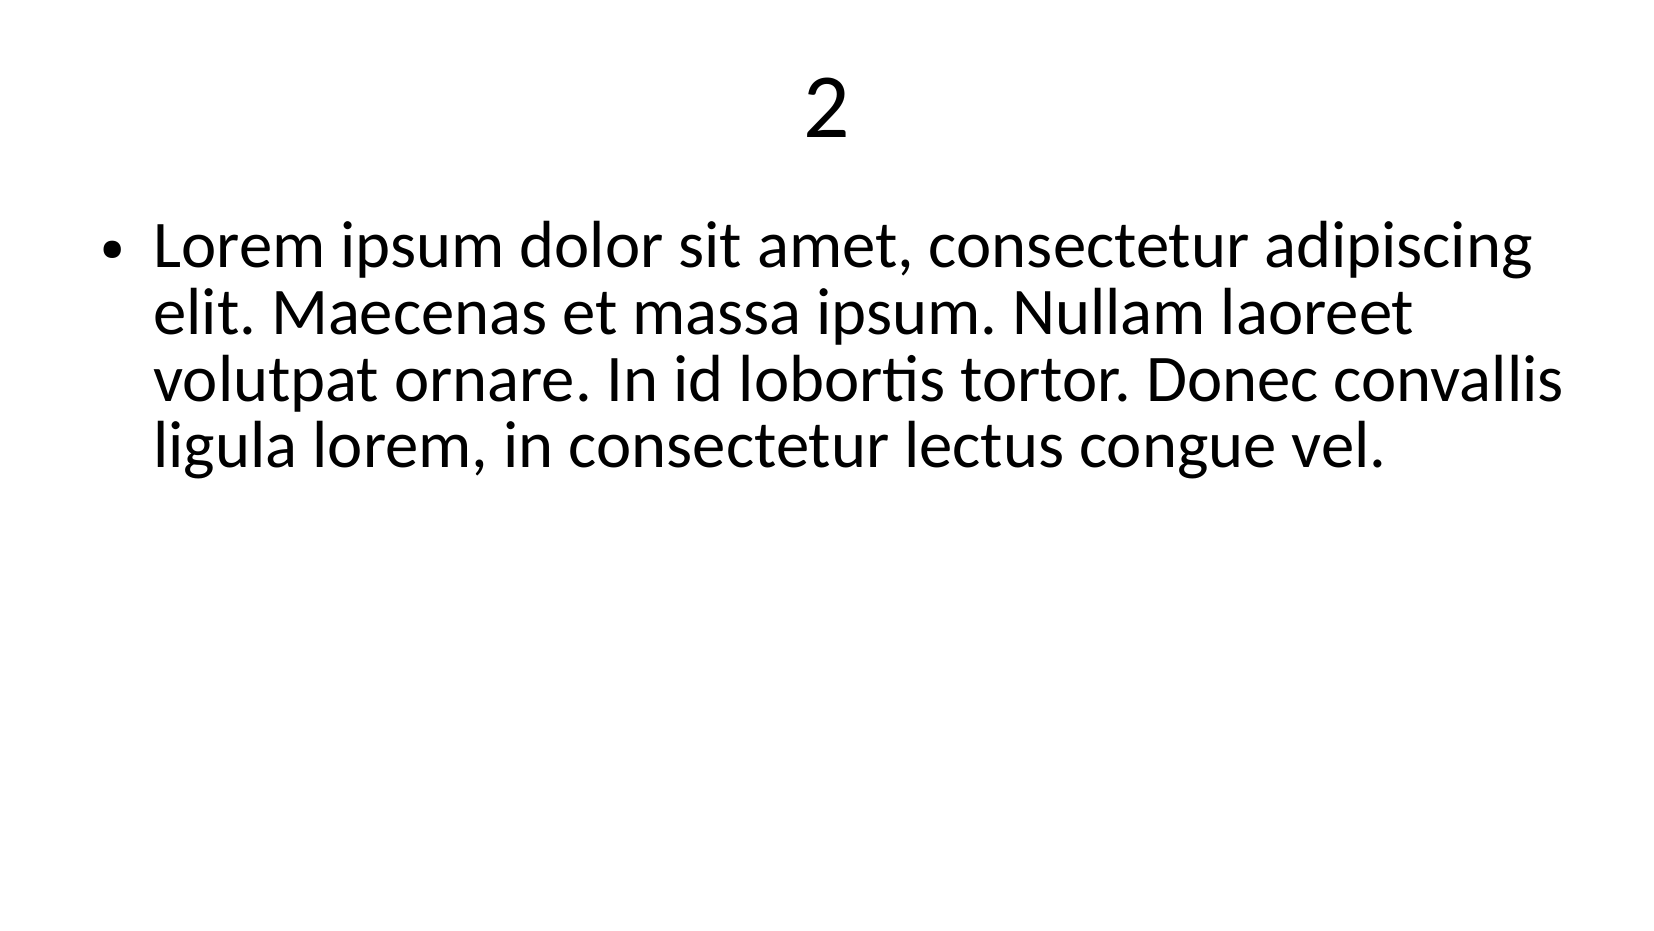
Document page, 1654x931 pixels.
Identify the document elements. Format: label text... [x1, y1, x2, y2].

title 2 [82, 37, 1571, 193]
list Lorem ipsum dolor sit amet, consectetur adipiscing elit. Maecenas et massa ipsum. Nullam laoreet volutpat ornare. In id lobortis tortor. Donec convallis ligula lorem, in consectetur lectus congue vel. [82, 217, 1571, 758]
